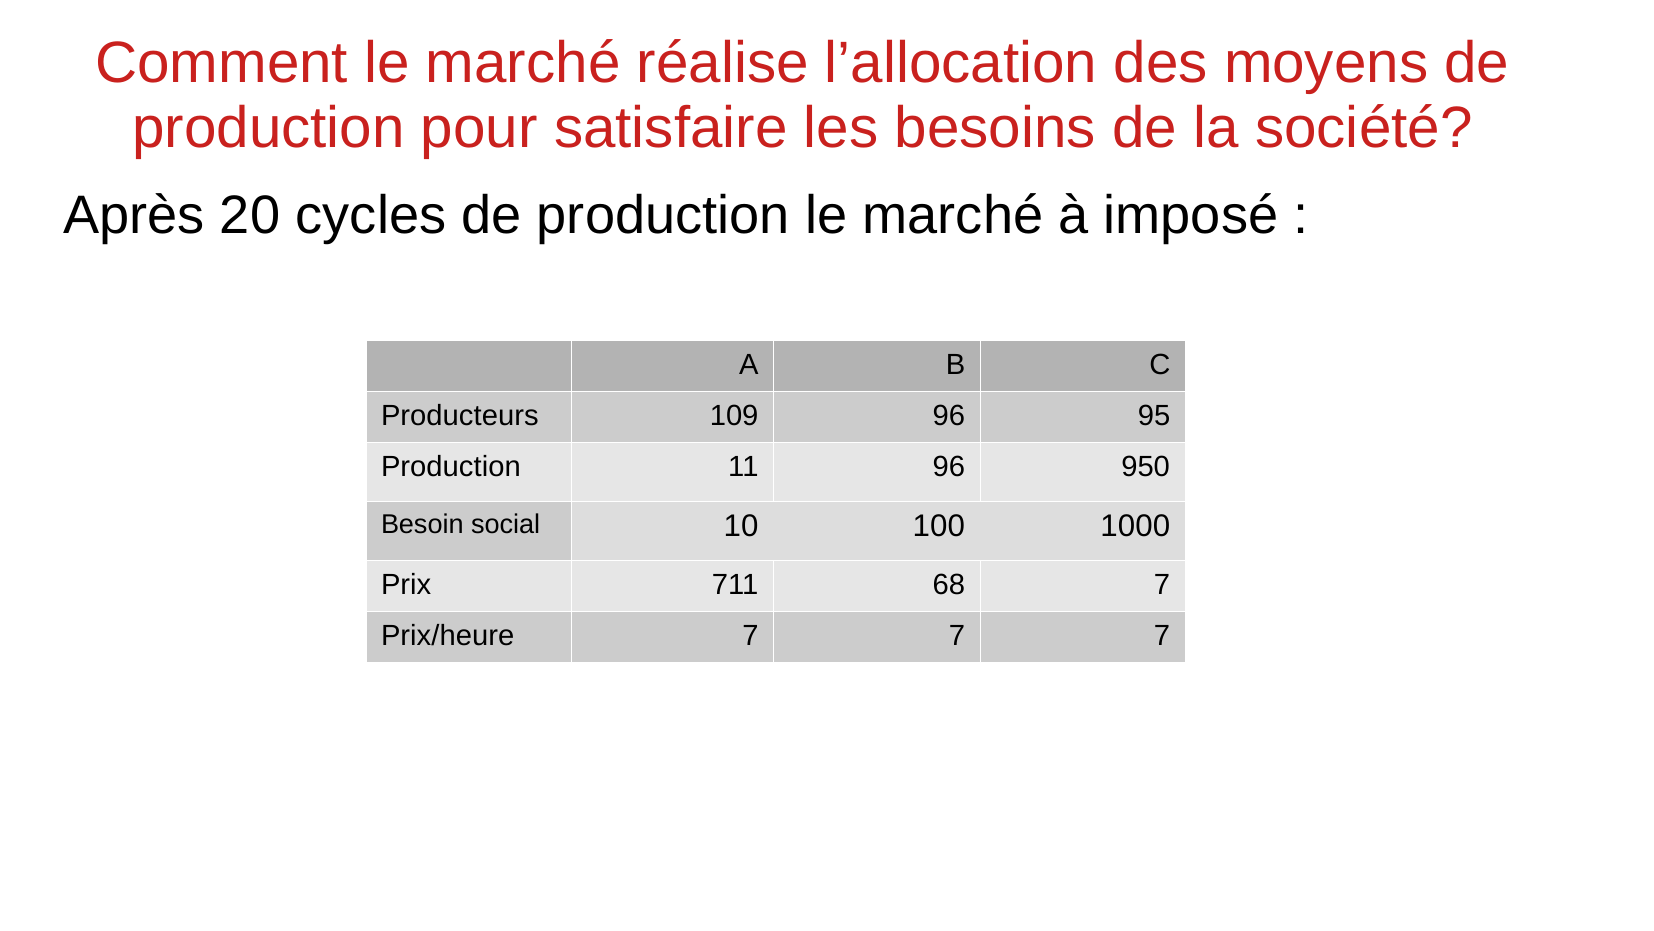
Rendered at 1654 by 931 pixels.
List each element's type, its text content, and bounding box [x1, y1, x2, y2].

table_cell 109 [572, 392, 773, 442]
table_cell 95 [981, 392, 1185, 442]
table_cell 7 [981, 561, 1185, 611]
table_cell 96 [774, 392, 980, 442]
table_cell Production [367, 443, 571, 501]
table_header B [774, 341, 980, 391]
title Comment le marché réalise l’allocation des moyens de production pour satisfaire les besoins de la société? [82, 0, 1525, 177]
table_cell 7 [981, 612, 1185, 662]
table_header C [981, 341, 1185, 391]
table_cell 1000 [980, 502, 1185, 560]
table_cell 100 [773, 502, 980, 560]
table_header [367, 341, 571, 391]
table_cell Besoin social [367, 502, 571, 560]
table_cell 950 [981, 443, 1185, 501]
table_cell 96 [774, 443, 980, 501]
table_cell Prix/heure [367, 612, 571, 662]
table_cell 10 [572, 502, 773, 560]
table_cell 7 [572, 612, 773, 662]
table_cell 7 [774, 612, 980, 662]
table_cell 711 [572, 561, 773, 611]
table_cell 68 [774, 561, 980, 611]
table_cell Prix [367, 561, 571, 611]
text_box Après 20 cycles de production le marché à imposé : [48, 177, 1630, 260]
table_cell 11 [572, 443, 773, 501]
table_header A [572, 341, 773, 391]
table_cell Producteurs [367, 392, 571, 442]
